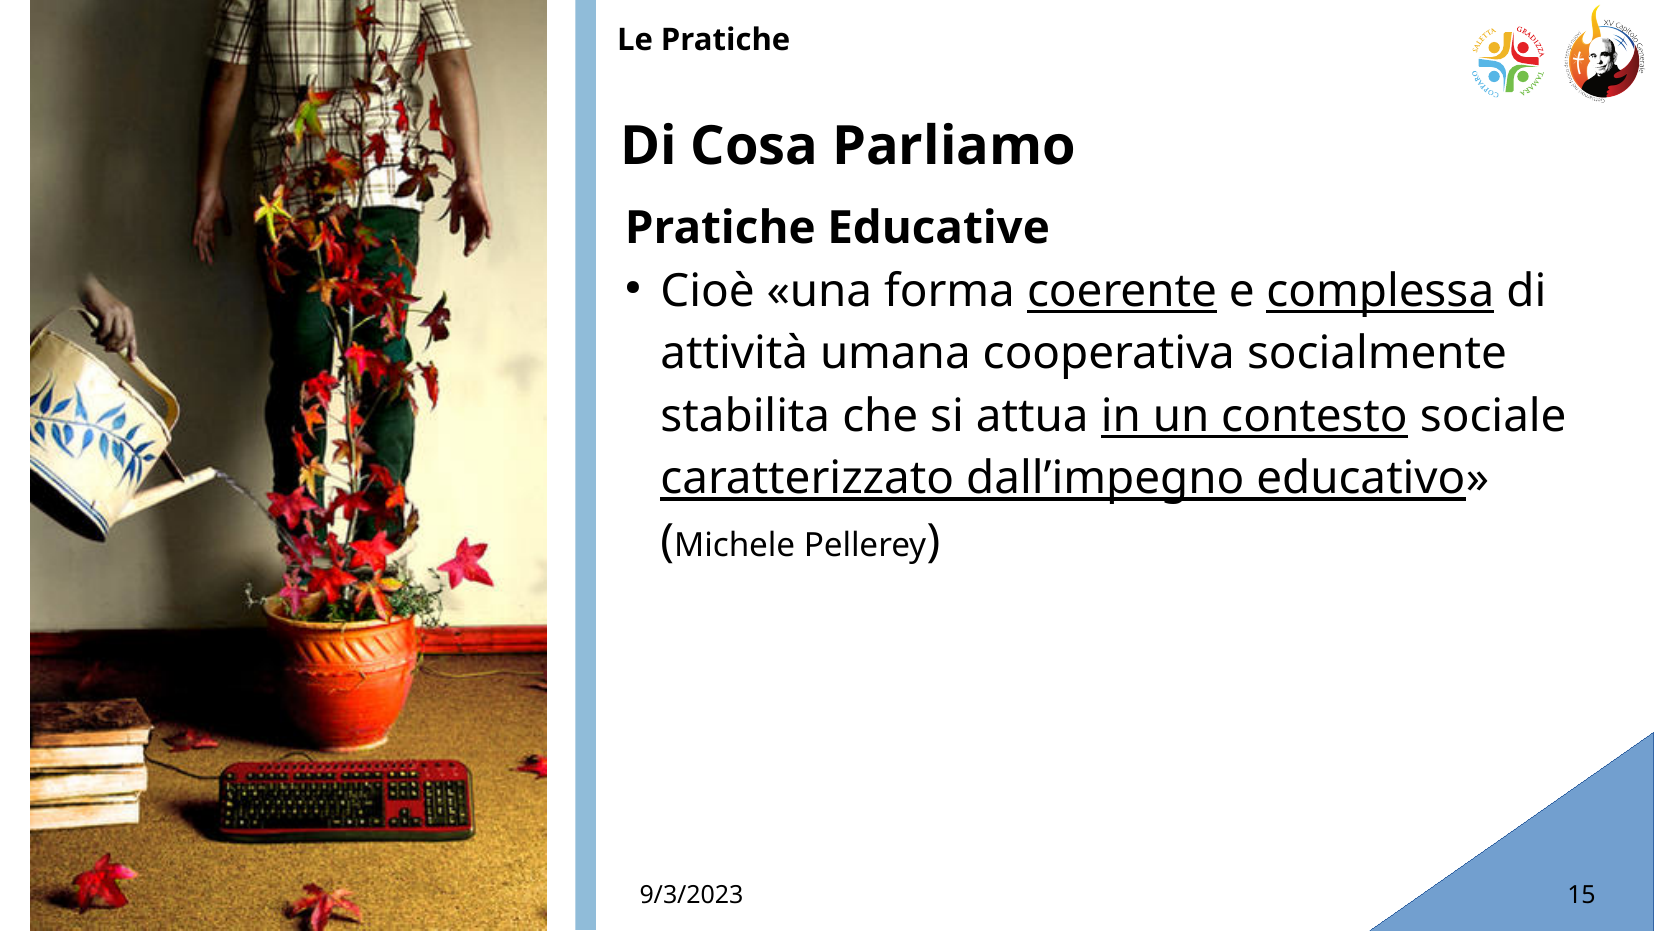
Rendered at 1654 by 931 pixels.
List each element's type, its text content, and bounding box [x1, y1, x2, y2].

picture [1563, 4, 1646, 103]
title Di Cosa Parliamo [620, 106, 1617, 178]
subtitle Pratiche Educative Cioè «una forma coerente e complessa di attività umana cooperativa socialmente stabilita che si attua in un contesto sociale caratterizzato dall’impegno educativo» (Michele Pellerey) [624, 194, 1602, 891]
text_box Le Pratiche [602, 9, 1335, 63]
picture [30, 0, 547, 931]
